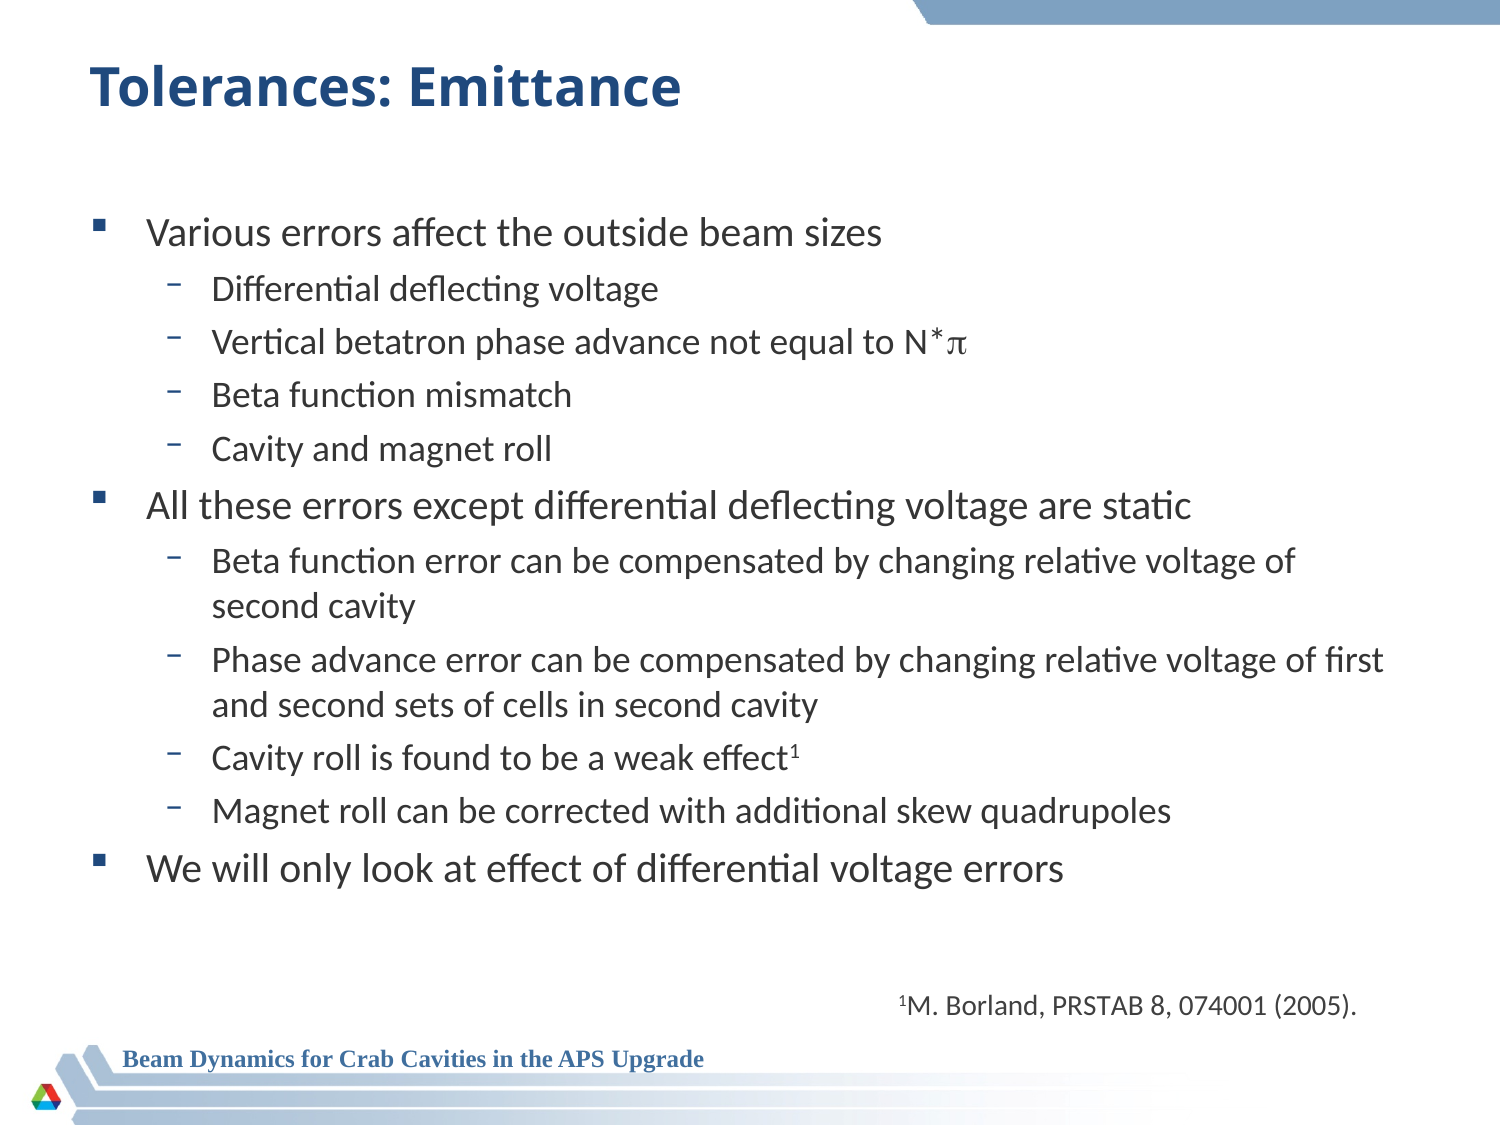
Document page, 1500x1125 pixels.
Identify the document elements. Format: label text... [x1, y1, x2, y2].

picture [0, 0, 1500, 26]
text_box 1M. Borland, PRSTAB 8, 074001 (2005). [883, 979, 1487, 1030]
list Various errors affect the outside beam sizes Differential deflecting voltage Vertical betatron phase advance not equal to N* Beta function mismatch Cavity and magnet roll All these errors except differential deflecting voltage are static Beta function error can be compensated by changing relative voltage of second cavity Phase advance error can be compensated by changing relative voltage of first and second sets of cells in second cavity Cavity roll is found to be a weak effect1 Magnet roll can be corrected with additional skew quadrupoles We will only look at effect of differential voltage errors [75, 197, 1426, 956]
picture [0, 1037, 1500, 1125]
title Tolerances: Emittance [75, 45, 1426, 197]
